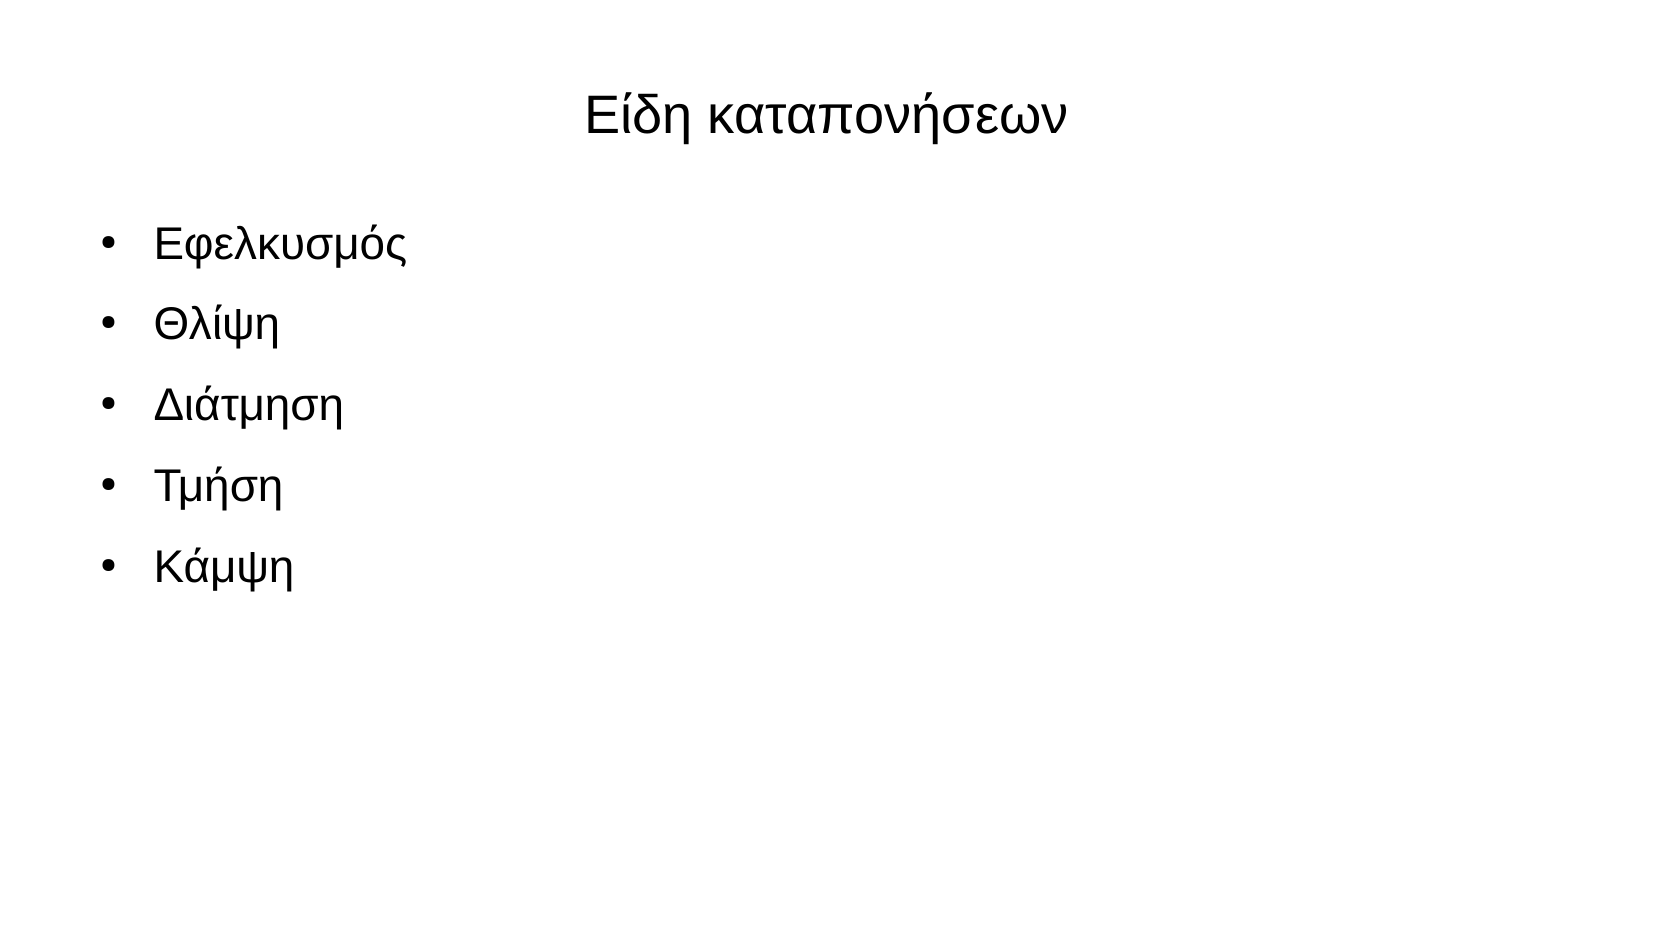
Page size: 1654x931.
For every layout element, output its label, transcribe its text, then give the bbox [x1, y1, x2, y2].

list Εφελκυσμός Θλίψη Διάτμηση Τμήση Κάμψη [82, 217, 1571, 758]
title Είδη καταπονήσεων [82, 37, 1571, 193]
